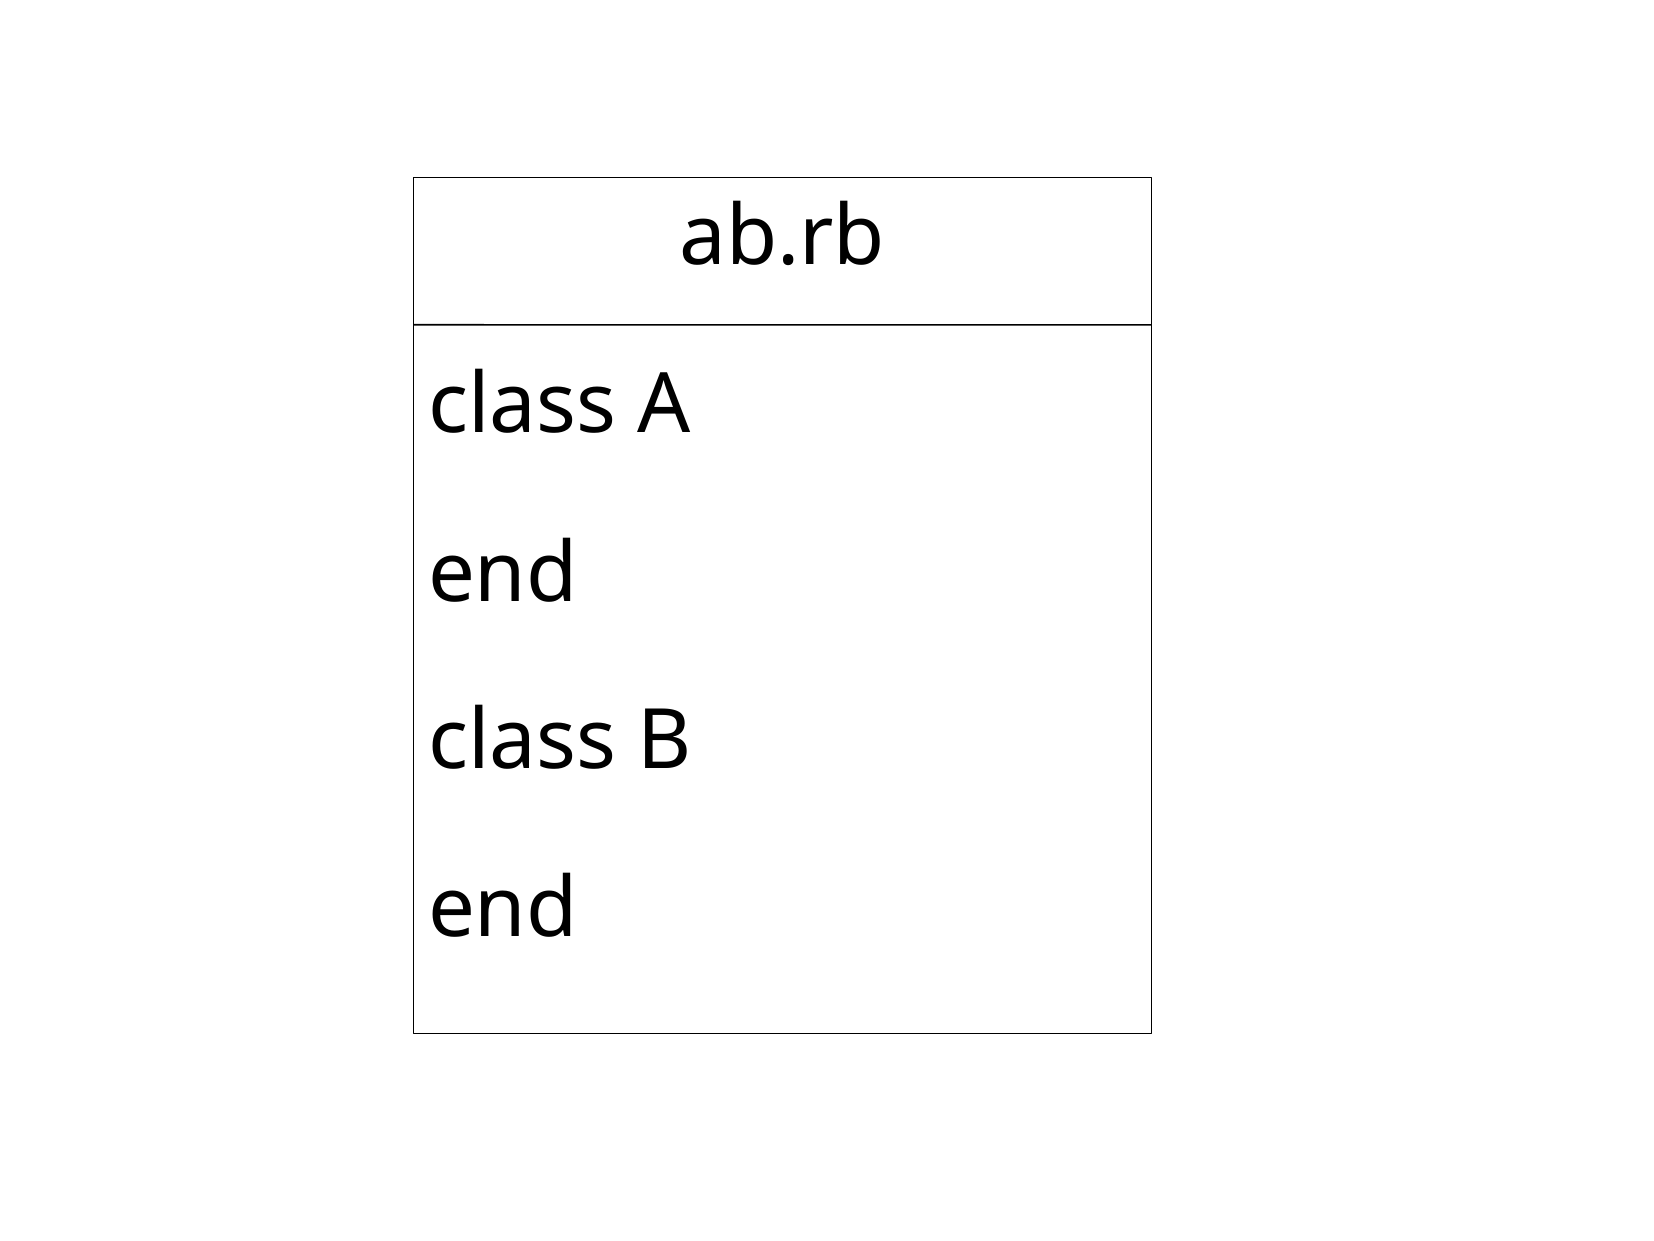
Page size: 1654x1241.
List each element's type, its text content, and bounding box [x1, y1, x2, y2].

text_box ab.rb class A end class B end [413, 177, 1152, 324]
text_box ab.rb class A end class B end [413, 326, 1152, 1034]
